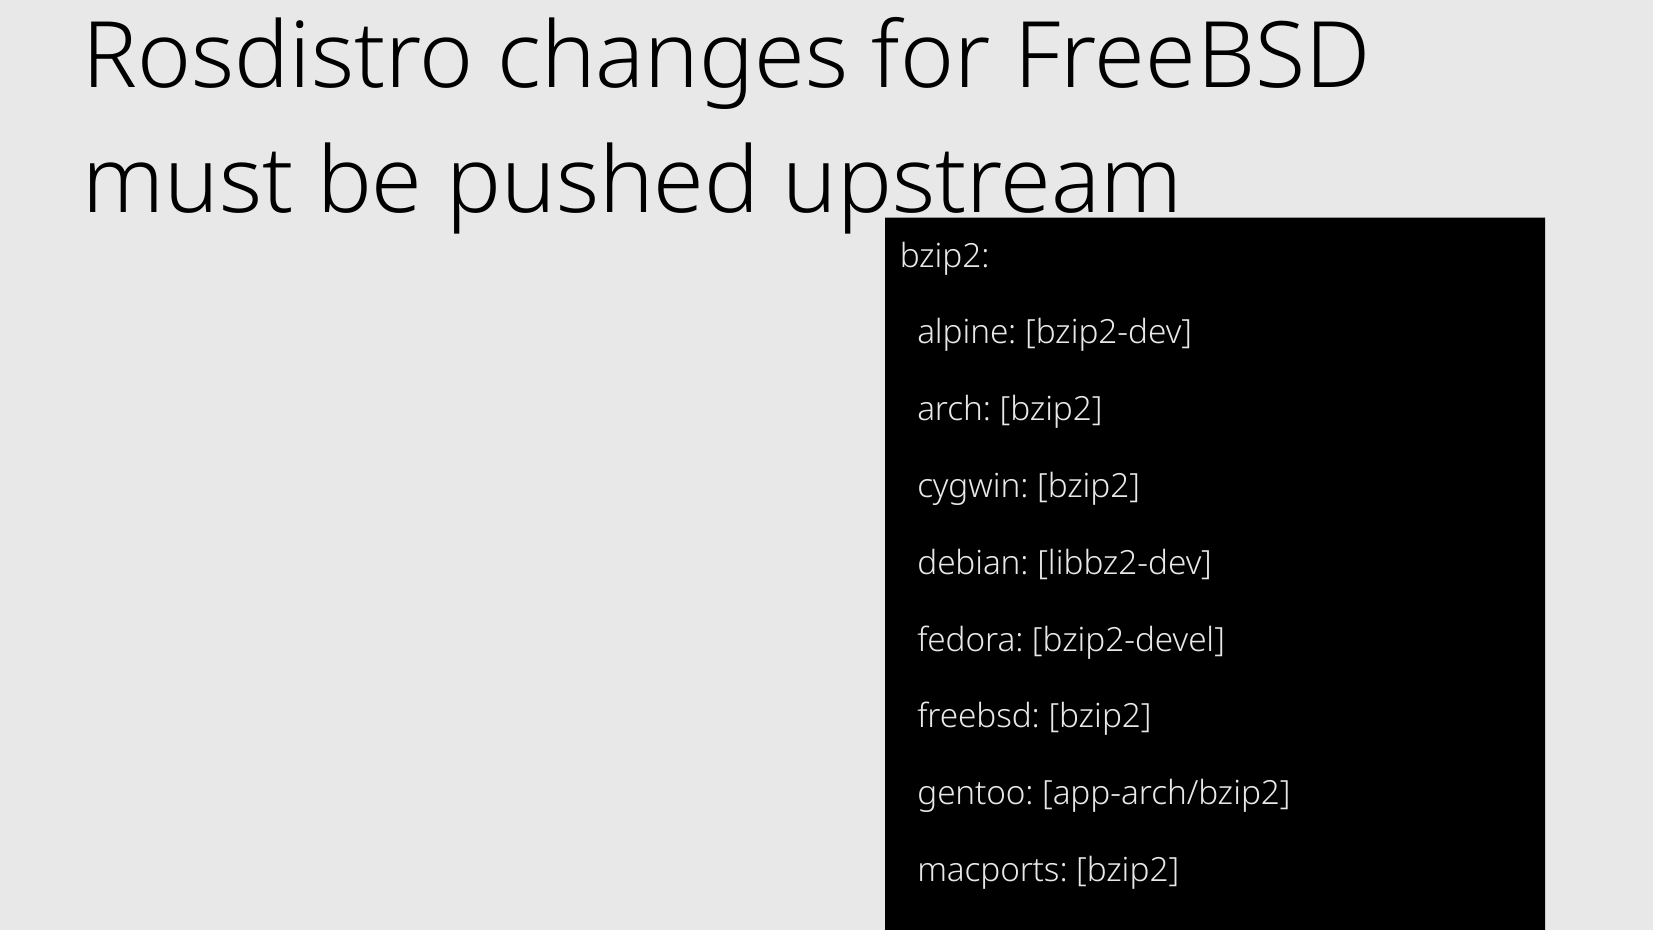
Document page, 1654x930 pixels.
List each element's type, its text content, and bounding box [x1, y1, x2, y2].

text_box bzip2: alpine: [bzip2-dev] arch: [bzip2] cygwin: [bzip2] debian: [libbz2-dev] fedora: [bzip2-devel] freebsd: [bzip2] gentoo: [app-arch/bzip2] macports: [bzip2] [885, 217, 1546, 916]
title Rosdistro changes for FreeBSD must be pushed upstream [82, 3, 1571, 226]
